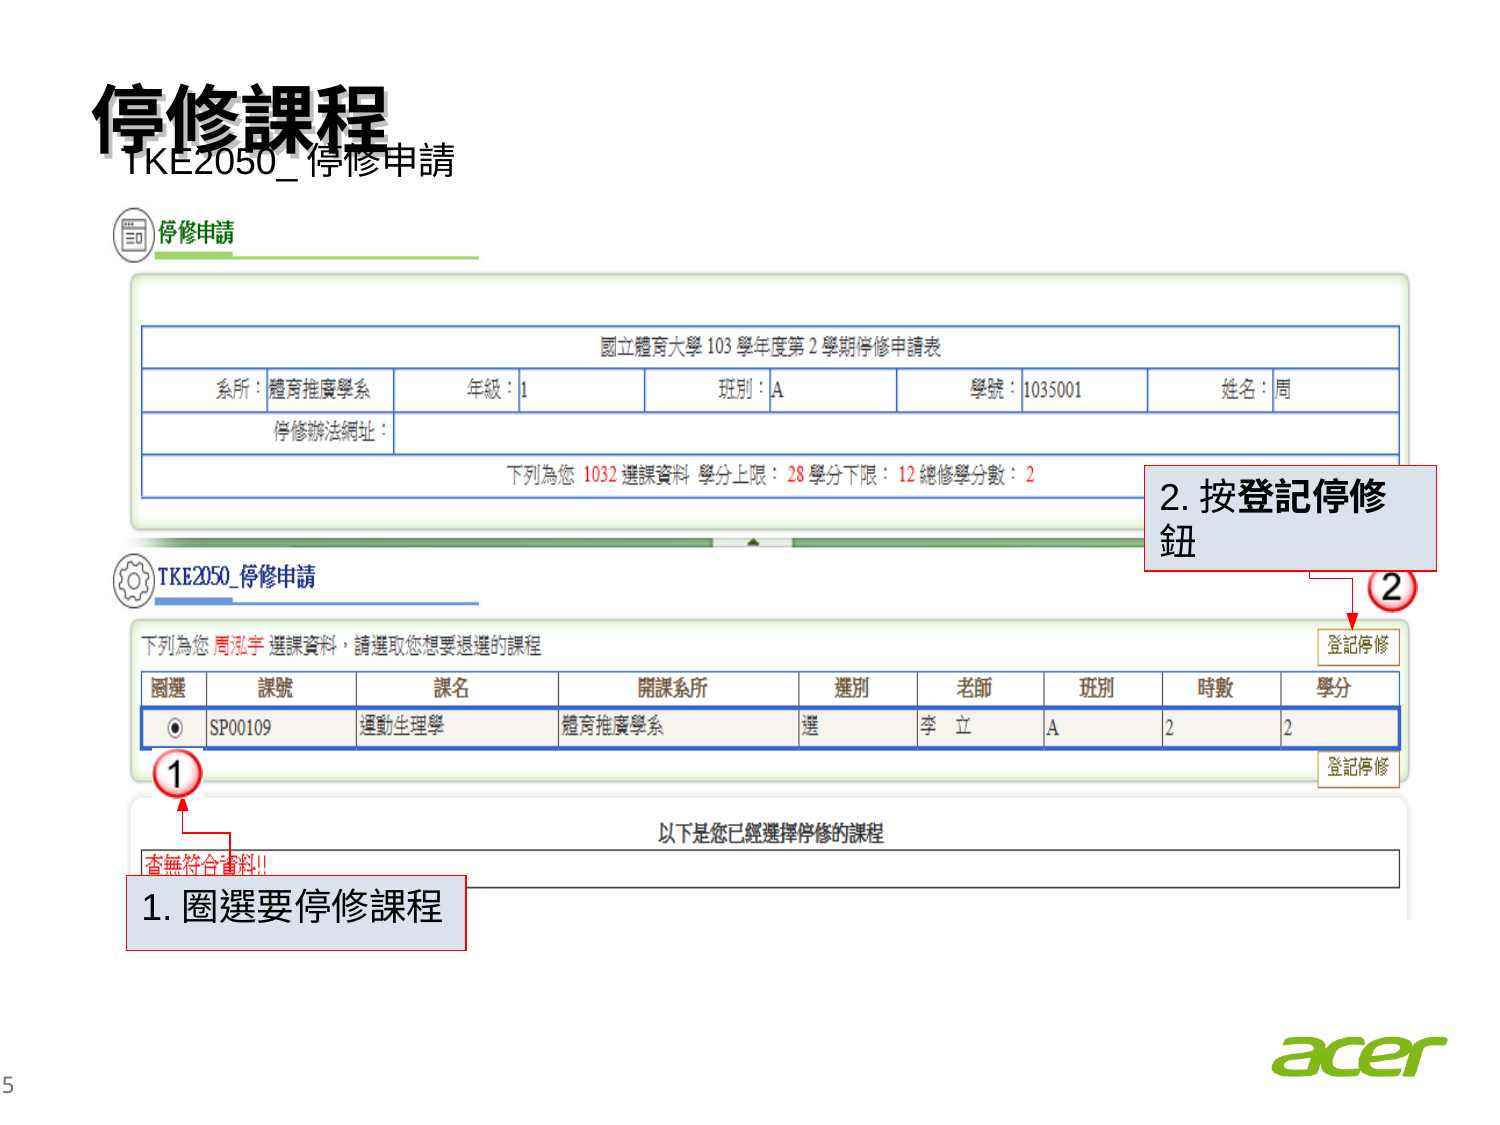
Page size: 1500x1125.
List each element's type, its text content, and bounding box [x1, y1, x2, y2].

title 停修課程 [75, 6, 1426, 153]
text_box TKE2050_停修申請 [105, 129, 467, 191]
text_box 1.圈選要停修課程 [126, 875, 467, 951]
picture [105, 205, 1421, 920]
text_box 2.按登記停修鈕 [1144, 465, 1437, 527]
text_box [0, 1056, 140, 1117]
